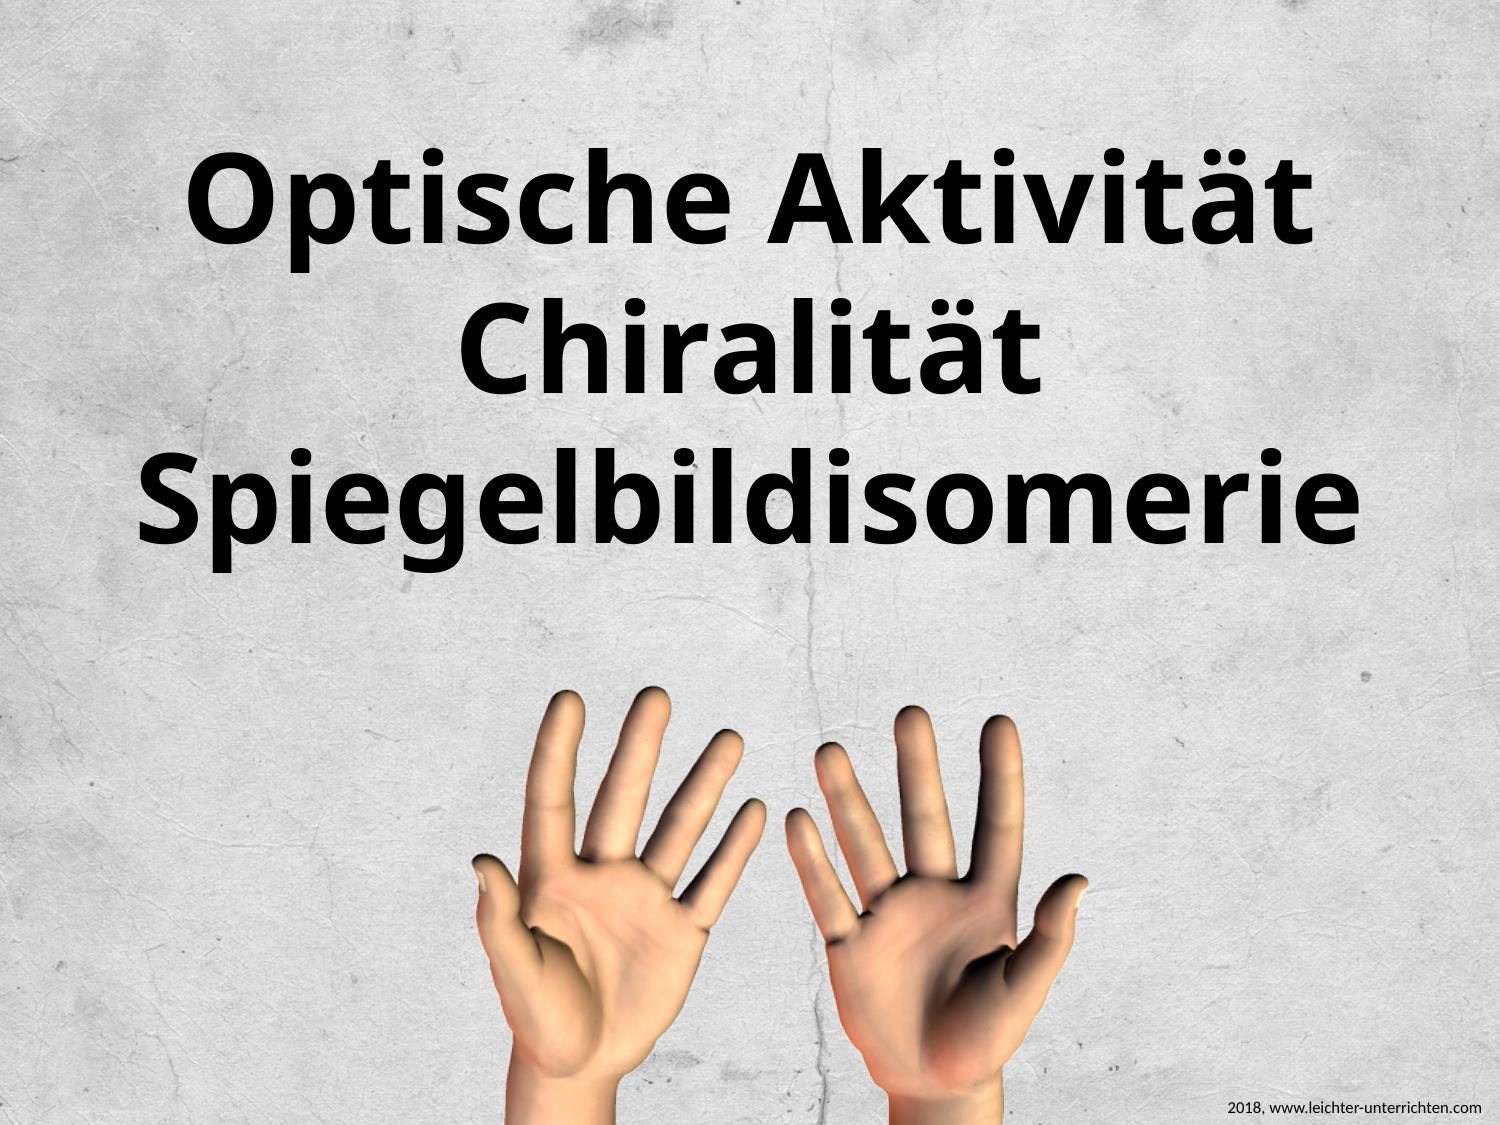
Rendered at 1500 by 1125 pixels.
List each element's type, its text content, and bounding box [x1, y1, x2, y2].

picture [0, 0, 1500, 1125]
title Optische Aktivität Chiralität Spiegelbildisomerie [112, 98, 1388, 576]
